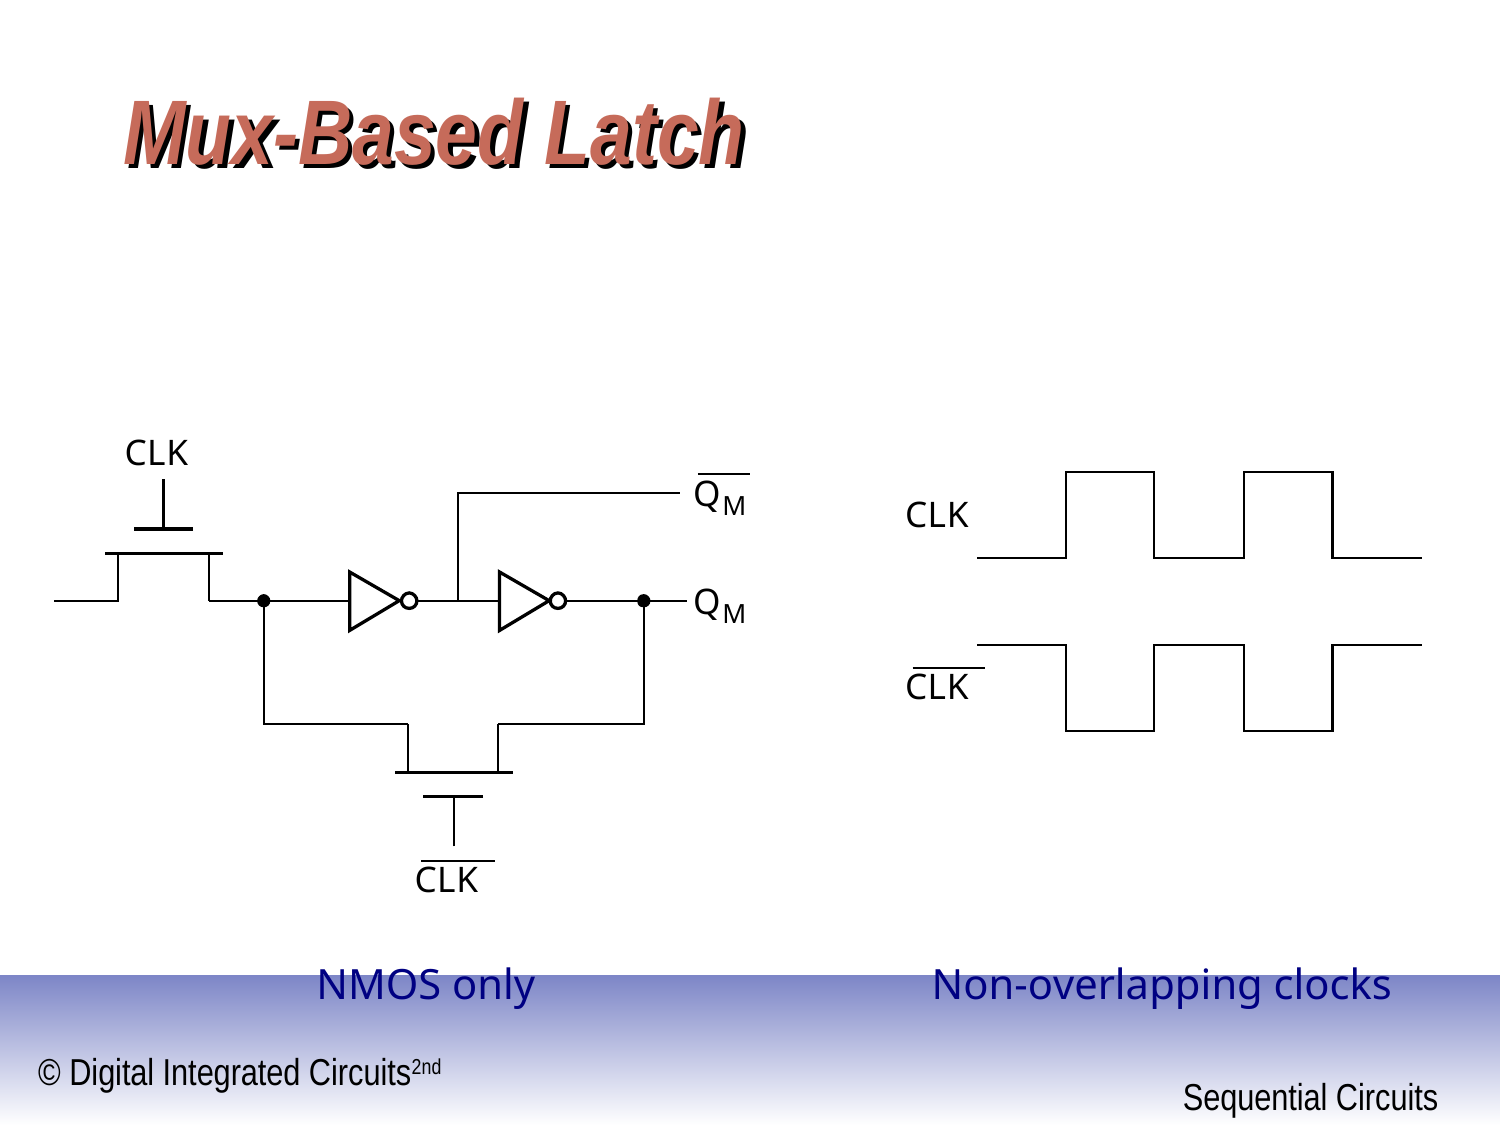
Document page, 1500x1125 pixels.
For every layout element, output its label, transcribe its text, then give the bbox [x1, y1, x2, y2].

text_box Non-overlapping clocks [916, 950, 1408, 1016]
title Mux-Based Latch [108, 65, 1384, 190]
text_box NMOS only [301, 950, 551, 1016]
picture [50, 437, 1426, 911]
